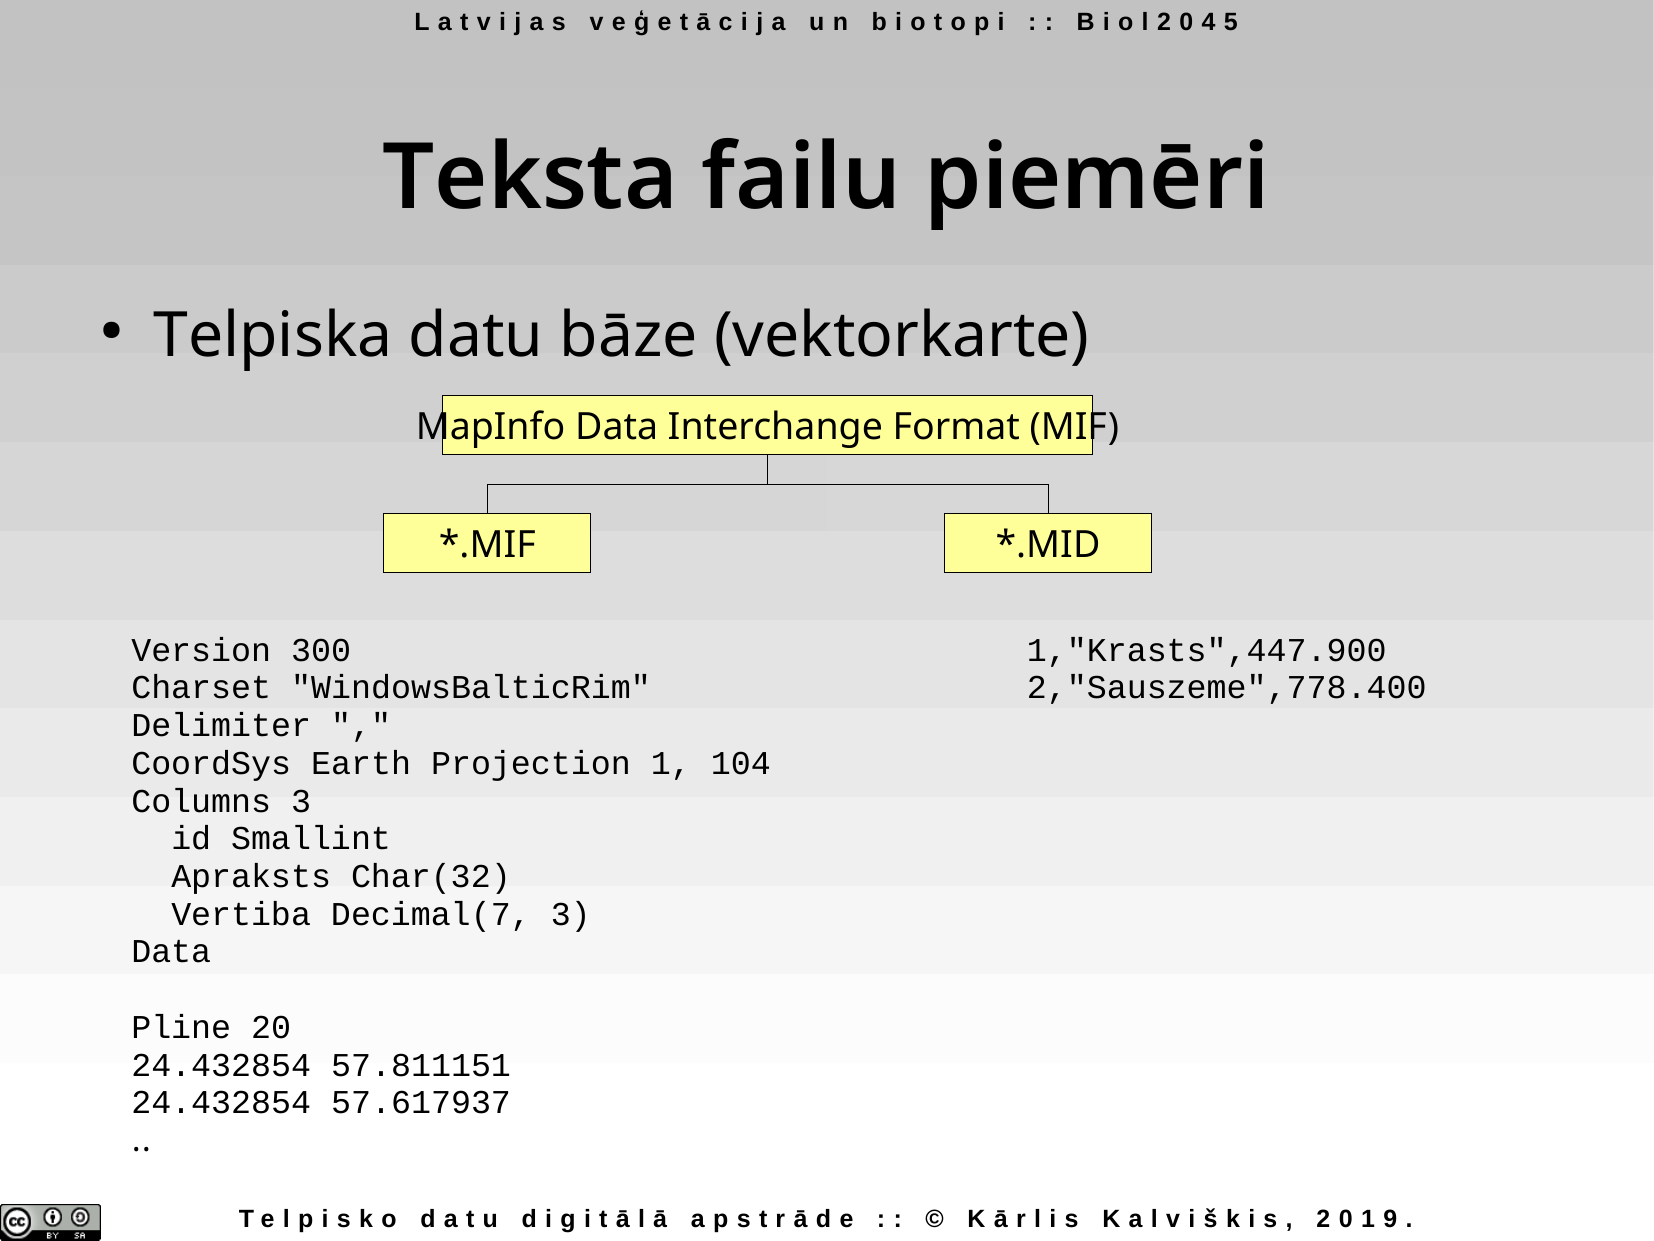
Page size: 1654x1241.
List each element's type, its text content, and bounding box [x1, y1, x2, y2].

list Telpiska datu bāze (vektorkarte) [82, 289, 1571, 1098]
text_box Version 300 Charset "WindowsBalticRim" Delimiter "," CoordSys Earth Projection 1, 104 Columns 3 id Smallint Apraksts Char(32) Vertiba Decimal(7, 3) Data Pline 20 24.432854 57.811151 24.432854 57.617937 ‥ [116, 625, 787, 1241]
title Teksta failu piemēri [29, 49, 1625, 296]
text_box *.MID [944, 513, 1152, 573]
text_box MapInfo Data Interchange Format (MIF) [442, 395, 1093, 455]
text_box *.MIF [383, 513, 591, 573]
picture [0, 0, 1654, 1241]
text_box 1,"Krasts",447.900 2,"Sauszeme",778.400 [1011, 625, 1442, 769]
